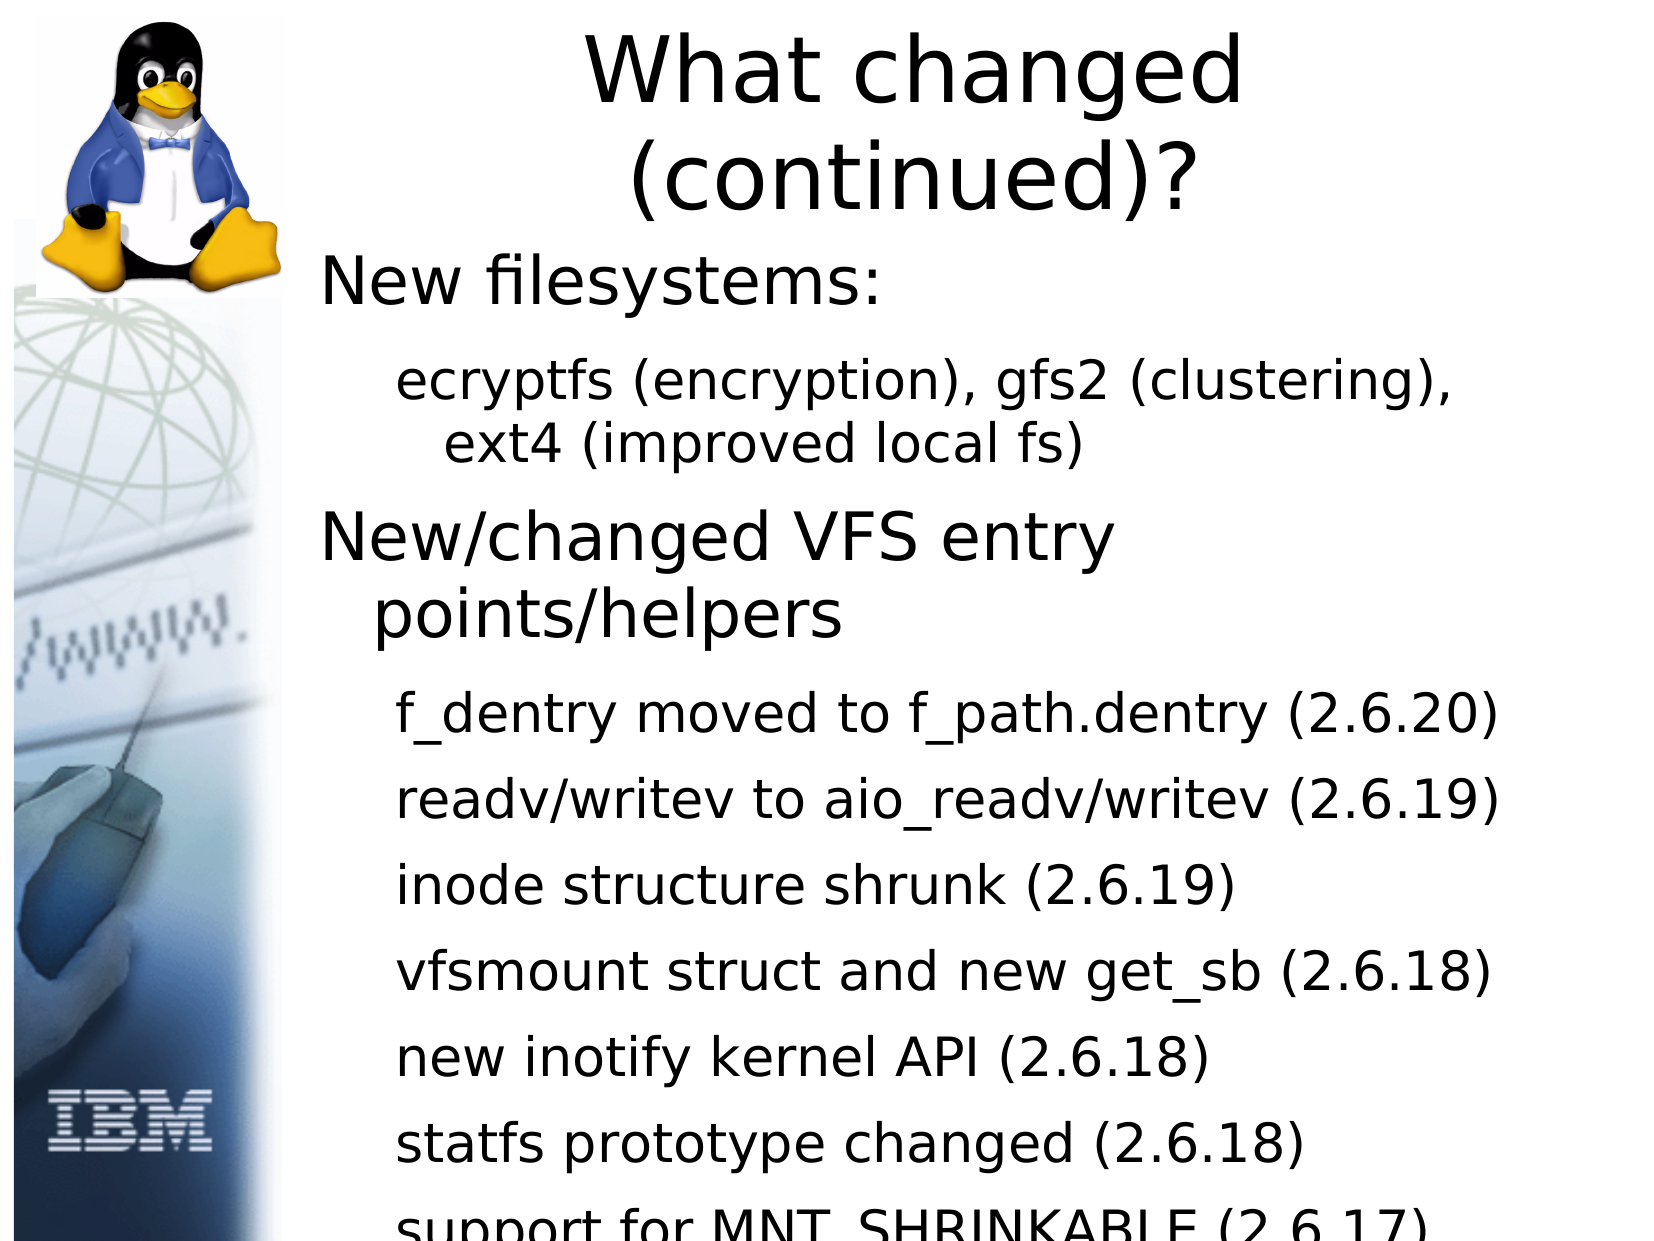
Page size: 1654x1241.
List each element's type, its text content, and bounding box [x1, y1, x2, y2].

title What changed (continued)? [301, 39, 1528, 209]
list New filesystems: ecryptfs (encryption), gfs2 (clustering), ext4 (improved local fs) New/changed VFS entry points/helpers f_dentry moved to f_path.dentry (2.6.20) readv/writev to aio_readv/writev (2.6.19) inode structure shrunk (2.6.19) vfsmount struct and new get_sb (2.6.18) new inotify kernel API (2.6.18) statfs prototype changed (2.6.18) support for MNT_SHRINKABLE (2.6.17) [301, 243, 1520, 1182]
